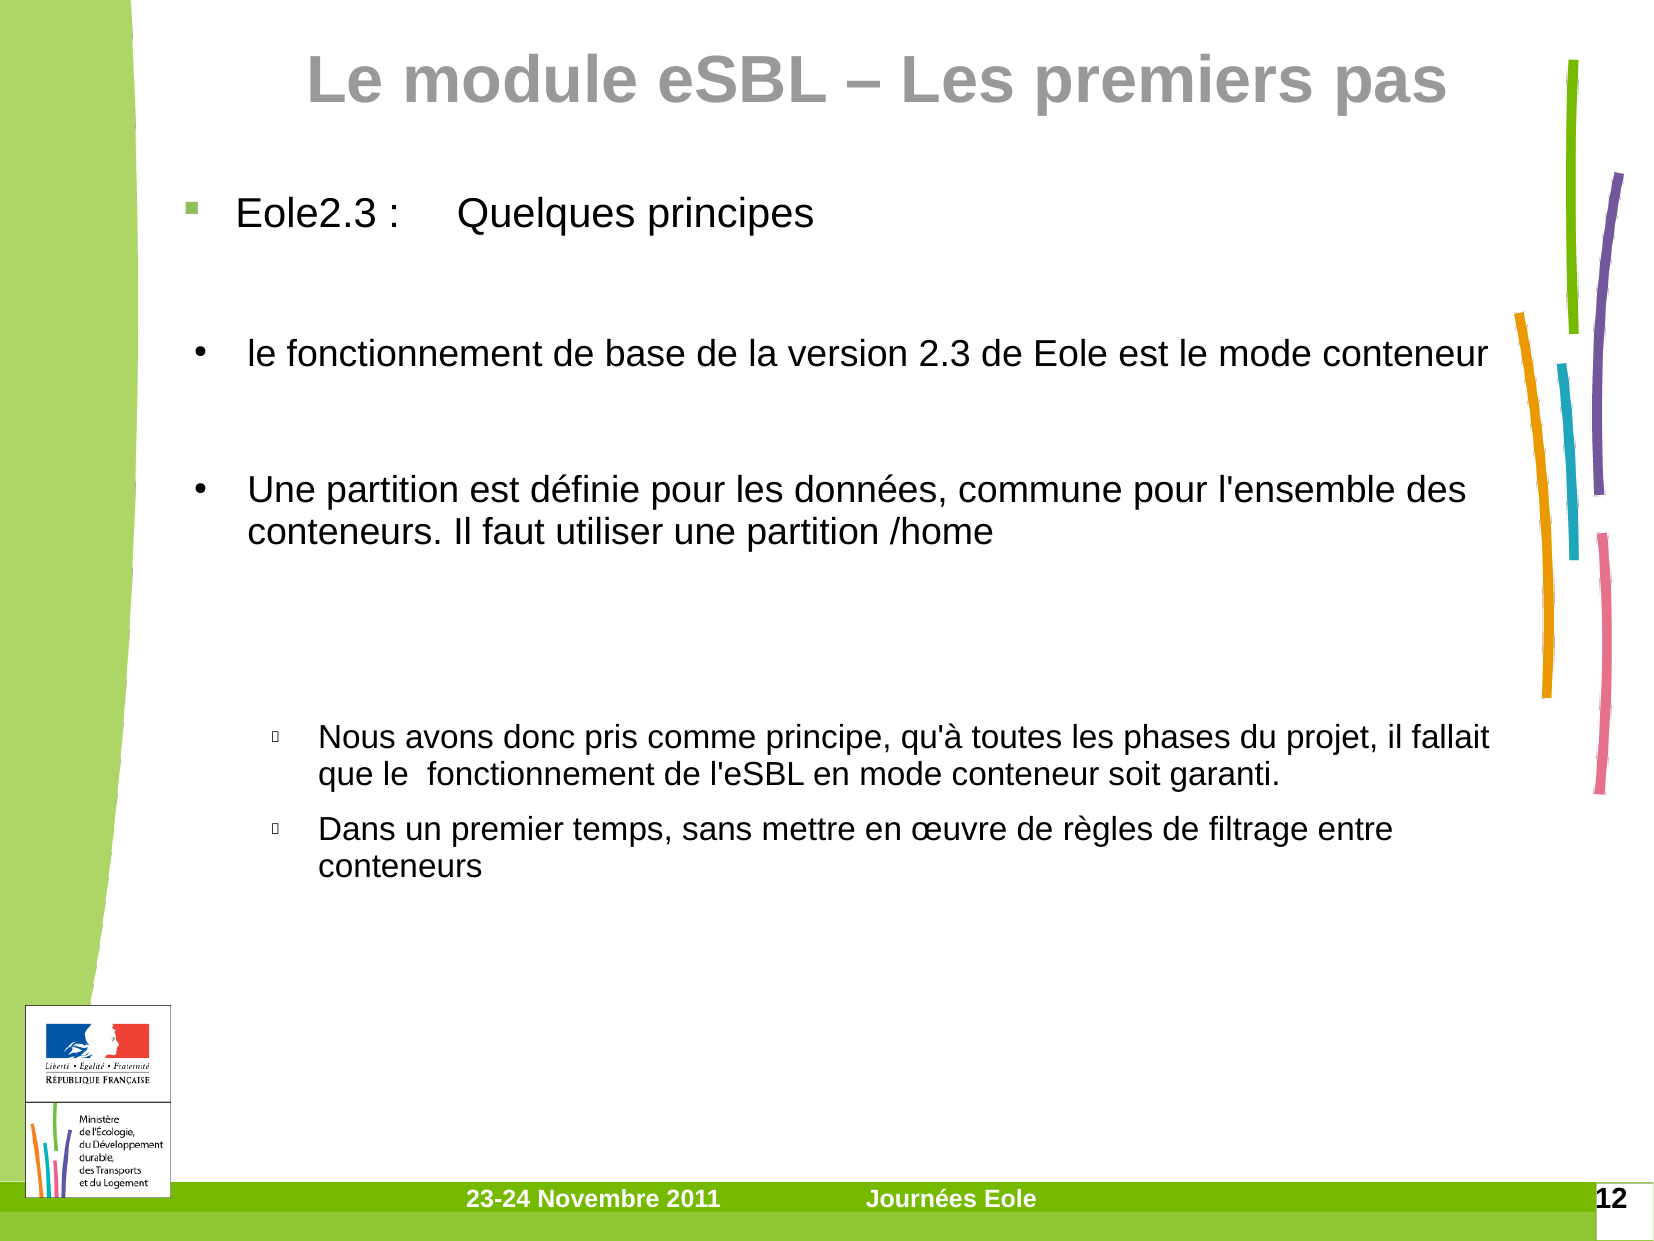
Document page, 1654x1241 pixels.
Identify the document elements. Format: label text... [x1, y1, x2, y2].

picture [0, 0, 1654, 1241]
title Le module eSBL – Les premiers pas [133, 0, 1622, 159]
list Eole2.3 : Quelques principes le fonctionnement de base de la version 2.3 de Eole est le mode conteneur Une partition est définie pour les données, commune pour l'ensemble des conteneurs. Il faut utiliser une partition /home Nous avons donc pris comme principe, qu'à toutes les phases du projet, il fallait que le fonctionnement de l'eSBL en mode conteneur soit garanti. Dans un premier temps, sans mettre en œuvre de règles de filtrage entre conteneurs [164, 189, 1494, 1006]
